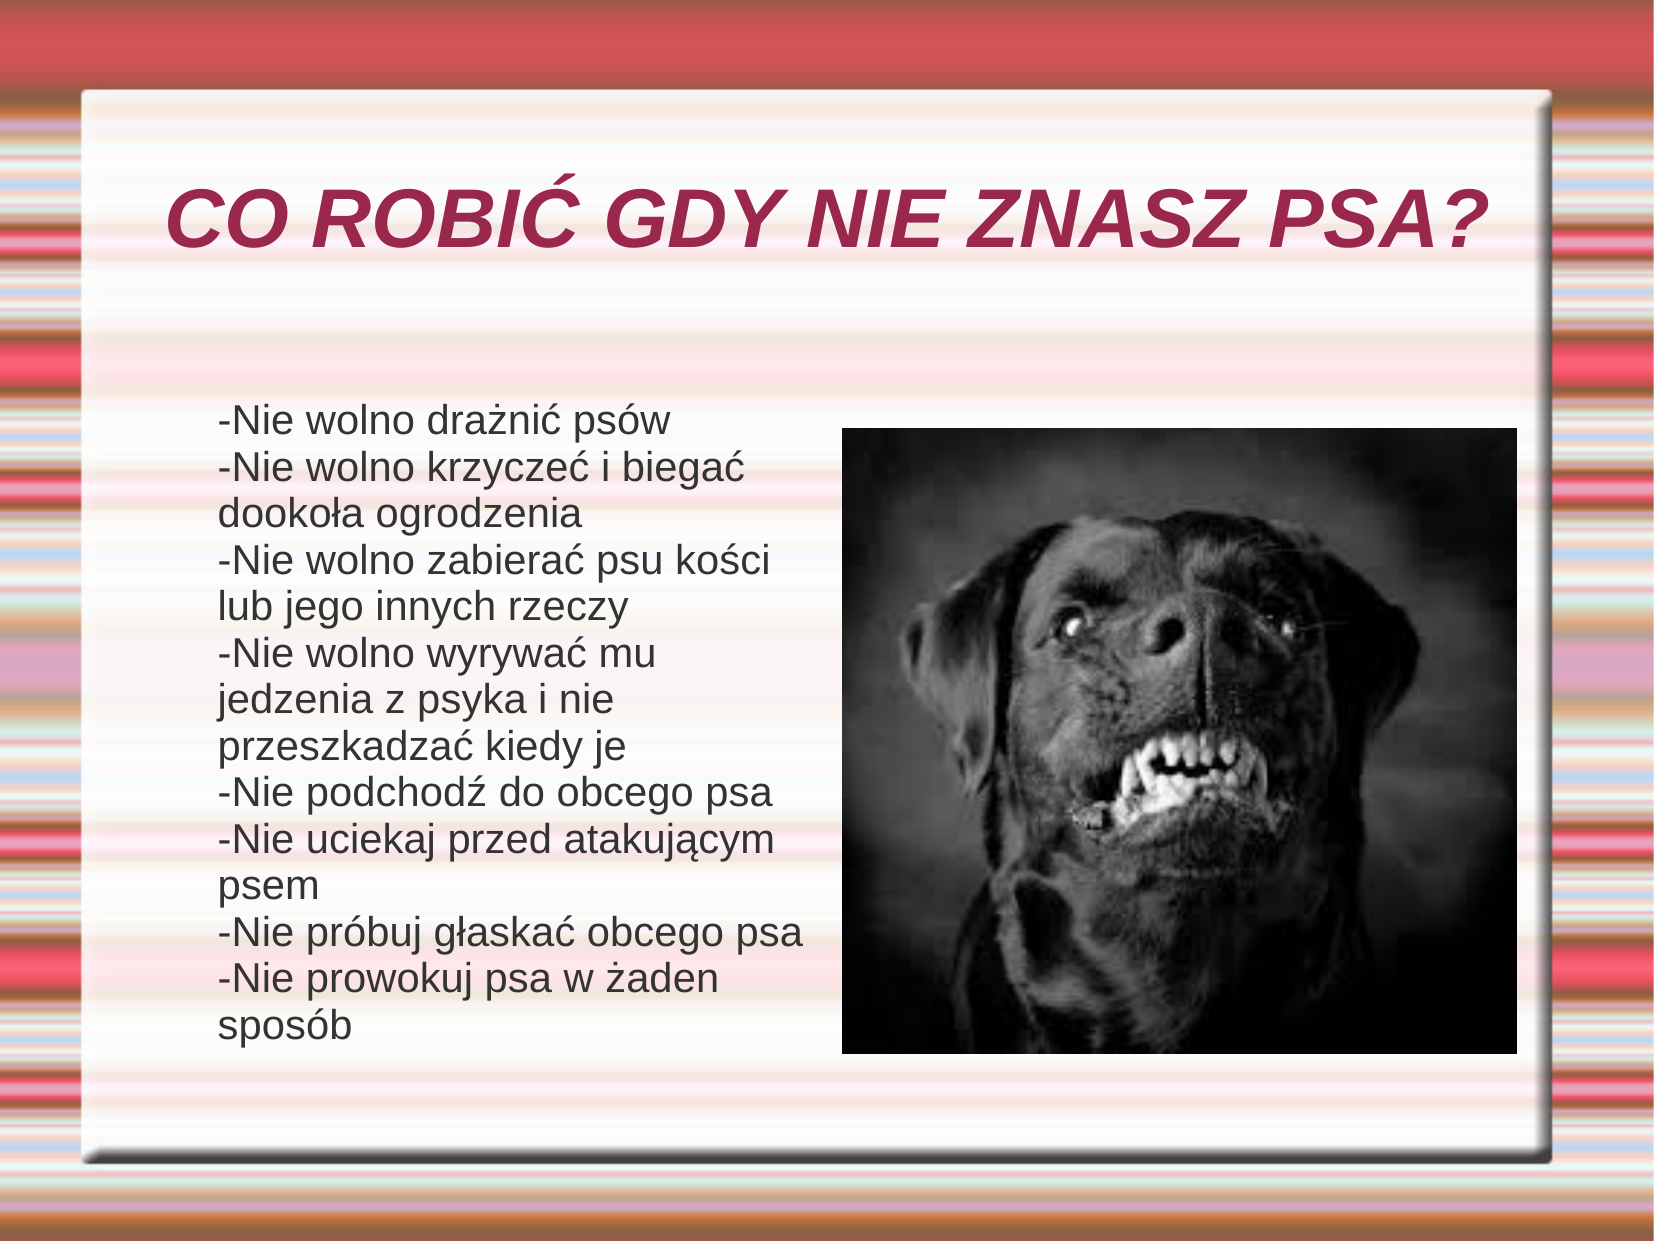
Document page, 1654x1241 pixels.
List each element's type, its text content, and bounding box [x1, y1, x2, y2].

list -Nie wolno drażnić psów -Nie wolno krzyczeć i biegać dookoła ogrodzenia -Nie wolno zabierać psu kości lub jego innych rzeczy -Nie wolno wyrywać mu jedzenia z psyka i nie przeszkadzać kiedy je -Nie podchodź do obcego psa -Nie uciekaj przed atakującym psem -Nie próbuj głaskać obcego psa -Nie prowokuj psa w żaden sposób [134, 350, 809, 1133]
picture [0, 0, 1654, 1241]
title CO ROBIĆ GDY NIE ZNASZ PSA? [121, 114, 1534, 322]
